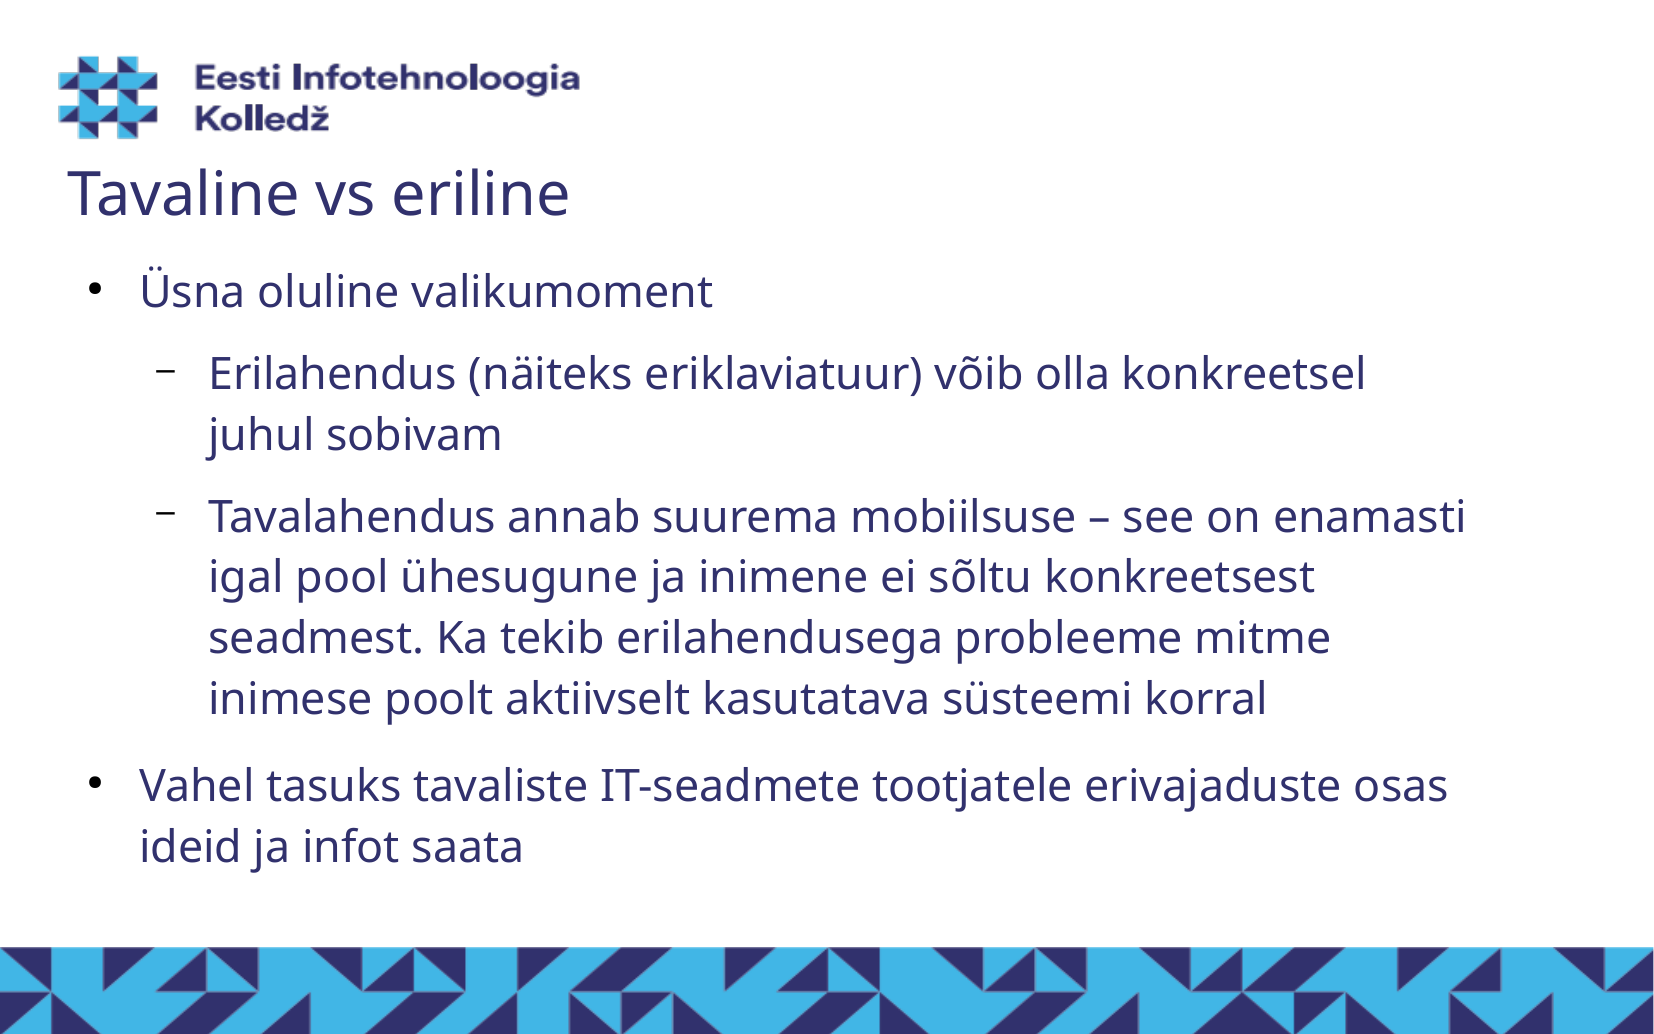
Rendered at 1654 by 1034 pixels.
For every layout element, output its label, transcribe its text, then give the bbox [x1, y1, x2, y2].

list Üsna oluline valikumoment Erilahendus (näiteks eriklaviatuur) võib olla konkreetsel juhul sobivam Tavalahendus annab suurema mobiilsuse – see on enamasti igal pool ühesugune ja inimene ei sõltu konkreetsest seadmest. Ka tekib erilahendusega probleeme mitme inimese poolt aktiivselt kasutatava süsteemi korral Vahel tasuks tavaliste IT-seadmete tootjatele erivajaduste osas ideid ja infot saata [69, 259, 1481, 942]
title Tavaline vs eriline [67, 105, 1204, 278]
